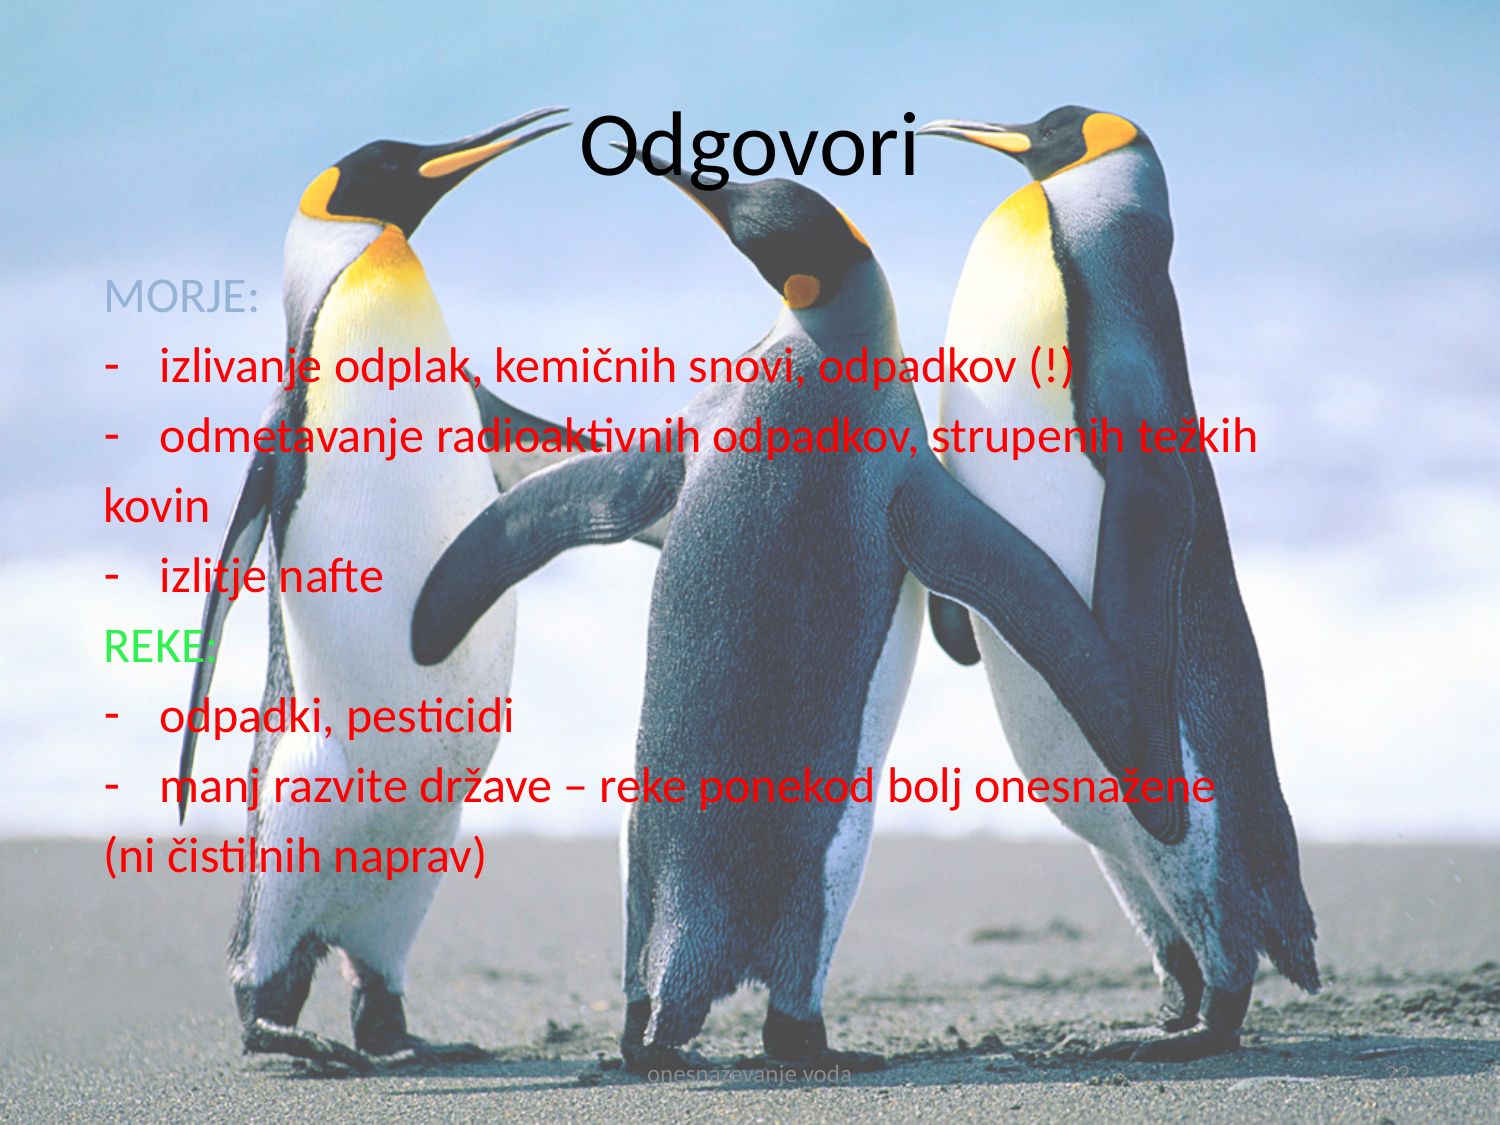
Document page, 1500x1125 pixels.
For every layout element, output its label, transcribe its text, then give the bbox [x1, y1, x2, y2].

footer onesnaževanje voda [512, 1042, 988, 1103]
title Odgovori [75, 45, 1425, 233]
slide_number <number> [1074, 1042, 1425, 1103]
list MORJE: izlivanje odplak, kemičnih snovi, odpadkov (!) odmetavanje radioaktivnih odpadkov, strupenih težkih kovin izlitje nafte REKE: odpadki, pesticidi manj razvite države – reke ponekod bolj onesnažene (ni čistilnih naprav) [88, 255, 1439, 998]
